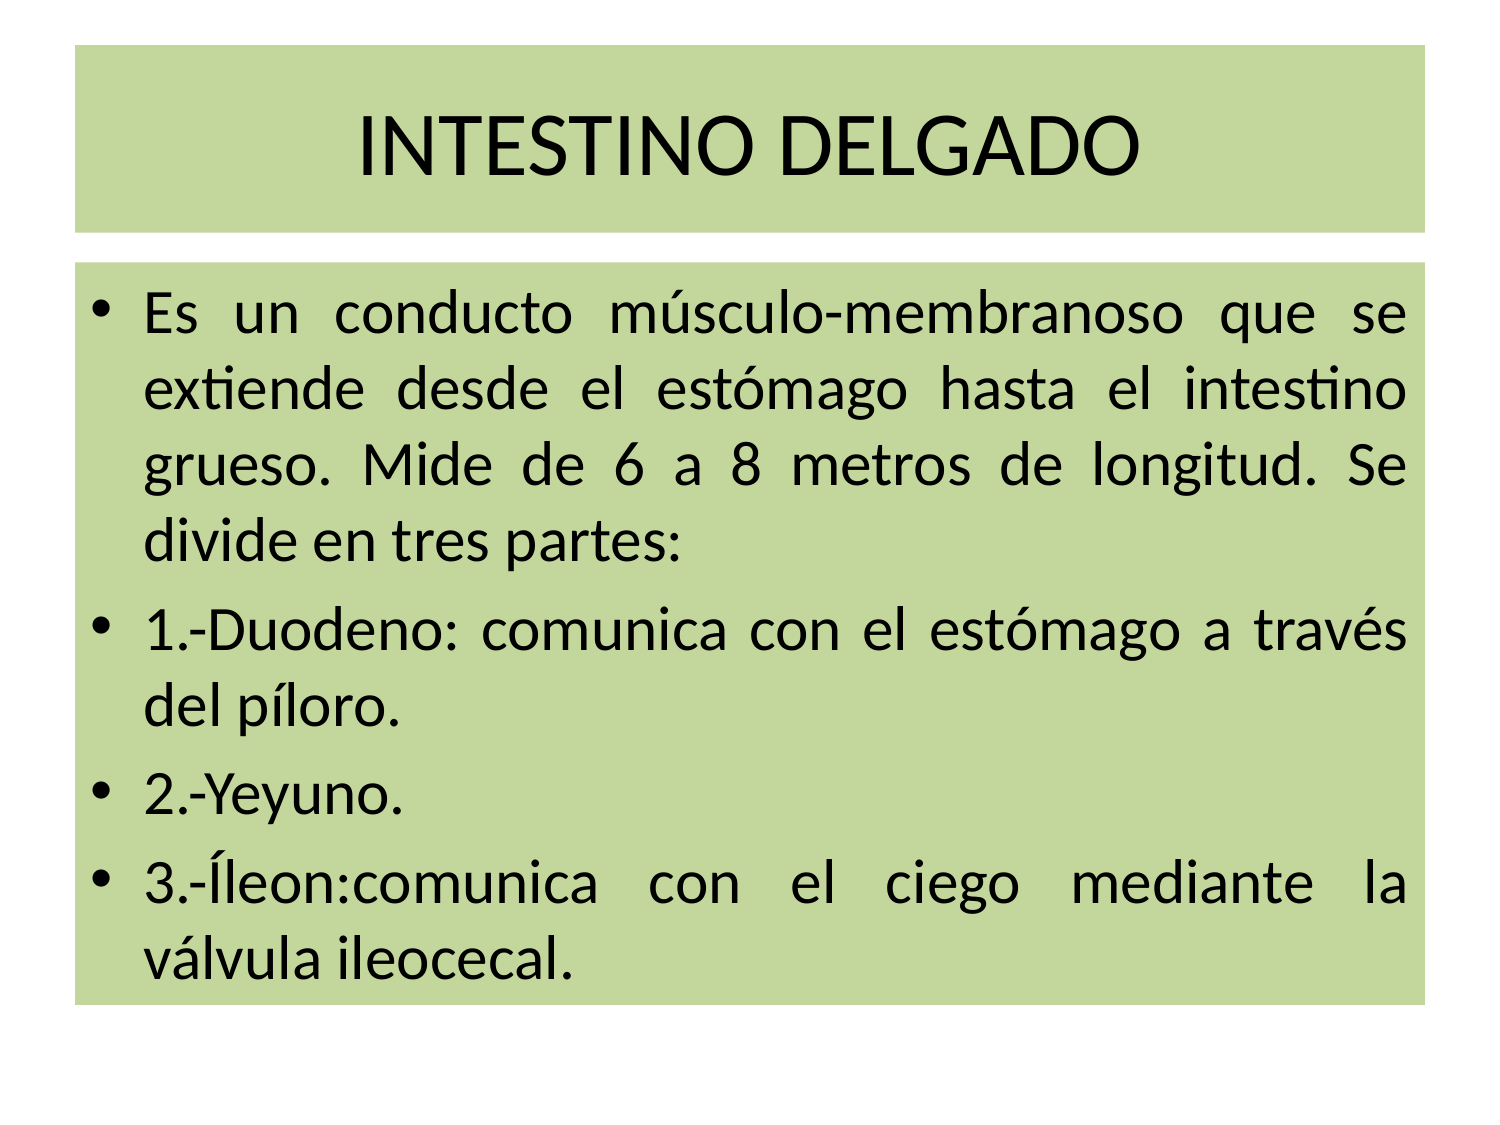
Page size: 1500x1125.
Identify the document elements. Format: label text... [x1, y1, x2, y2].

list Es un conducto músculo-membranoso que se extiende desde el estómago hasta el intestino grueso. Mide de 6 a 8 metros de longitud. Se divide en tres partes: 1.-Duodeno: comunica con el estómago a través del píloro. 2.-Yeyuno. 3.-Íleon:comunica con el ciego mediante la válvula ileocecal. [75, 262, 1425, 1005]
title INTESTINO DELGADO [75, 45, 1425, 233]
